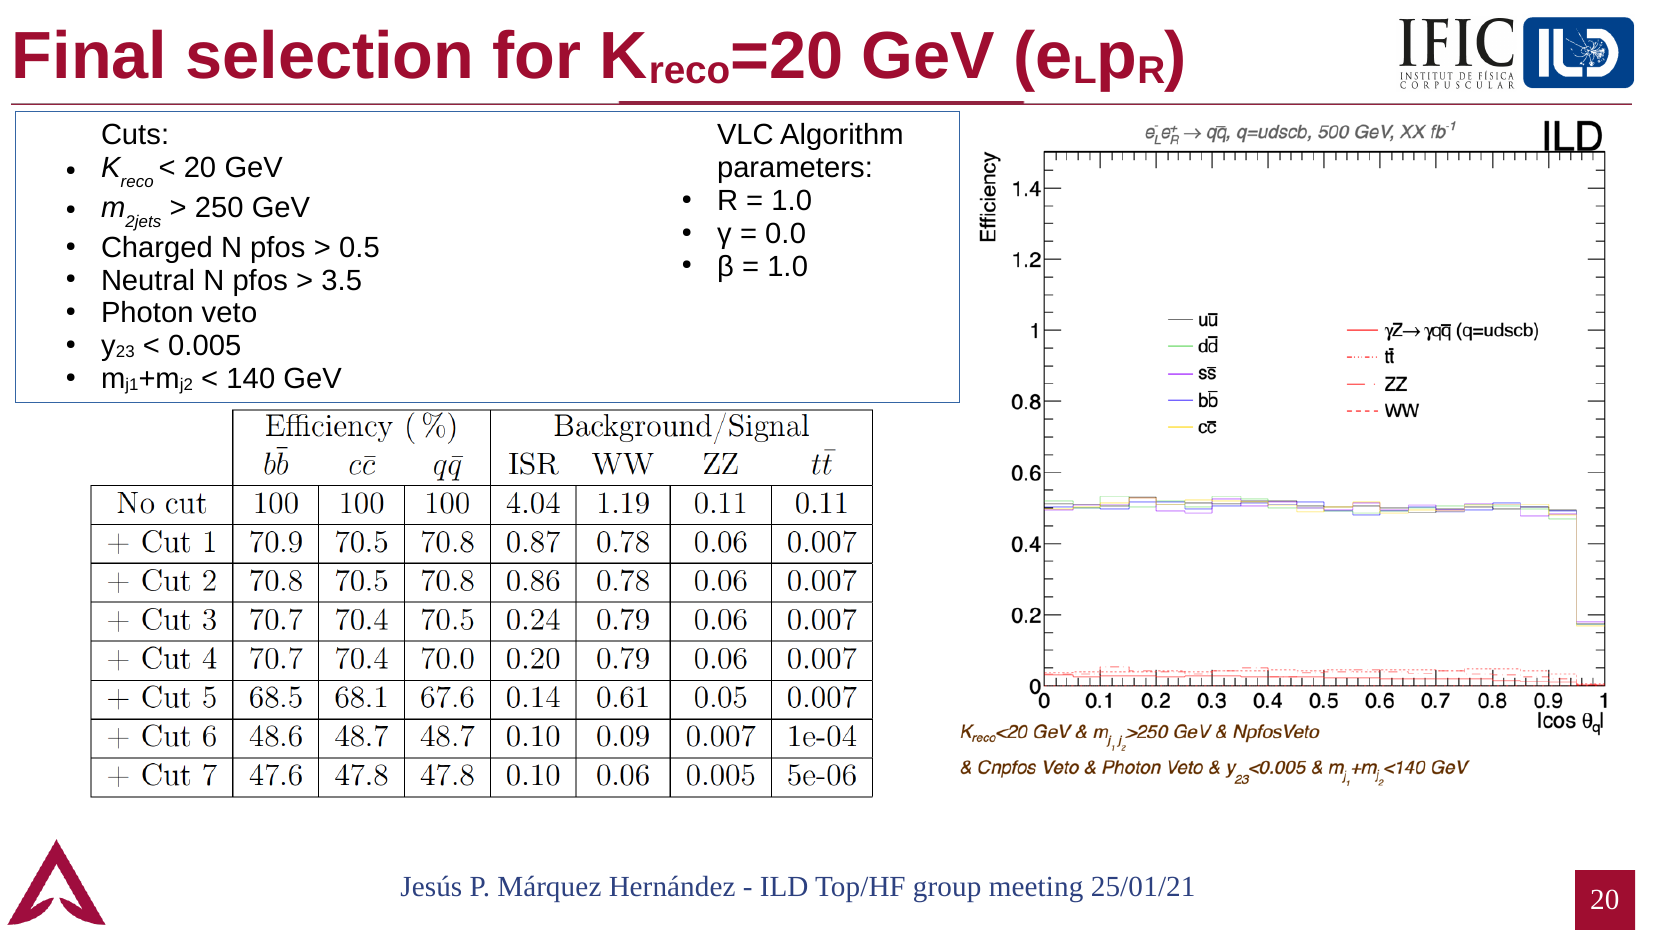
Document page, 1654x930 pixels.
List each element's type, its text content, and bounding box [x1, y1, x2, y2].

picture [11, 101, 1632, 105]
table_header VLC Algorithm parameters: R = 1.0 γ = 0.0 β = 1.0 [631, 112, 959, 402]
picture [7, 839, 106, 925]
picture [88, 407, 875, 800]
picture [1396, 16, 1517, 92]
table_header Cuts: Kreco < 20 GeV m2jets > 250 GeV Charged N pfos > 0.5 Neutral N pfos > 3.5 Photon veto y23 < 0.005 mj1+mj2 < 140 GeV [16, 112, 631, 402]
picture [1522, 14, 1635, 90]
picture [931, 118, 1640, 794]
title Final selection for Kreco=20 GeV (eLpR) [11, 18, 1500, 93]
